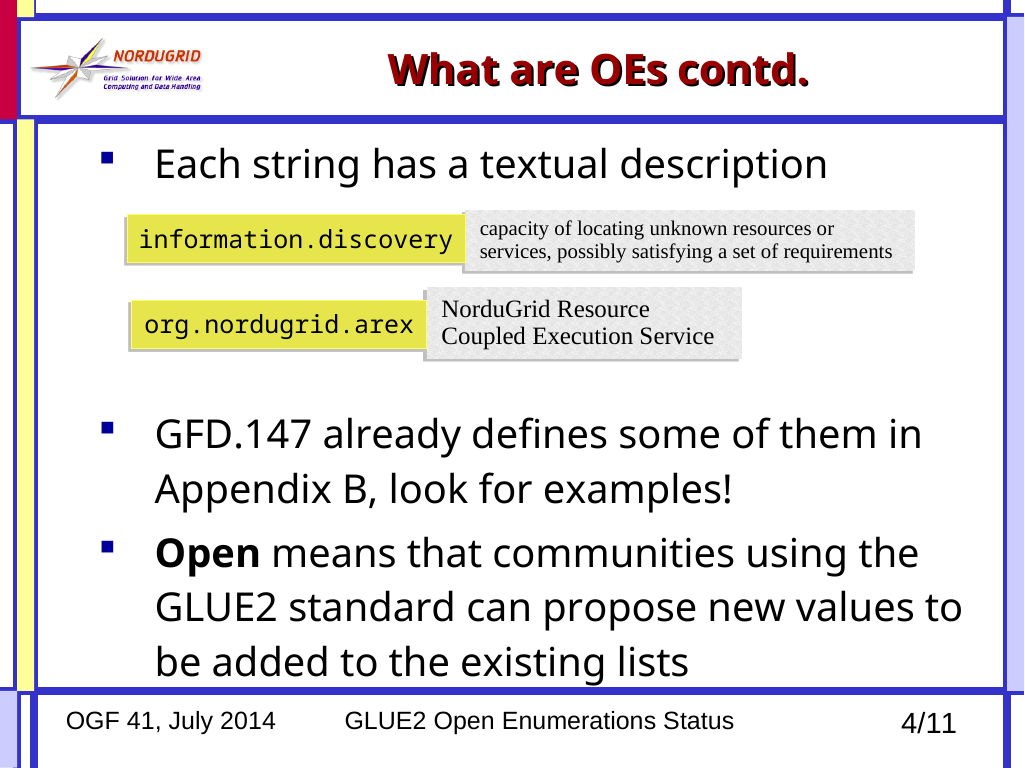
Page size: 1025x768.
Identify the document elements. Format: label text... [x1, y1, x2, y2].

title What are OEs contd. [221, 11, 975, 125]
text_box NorduGrid Resource Coupled Execution Service [426, 287, 742, 359]
text_box information.discovery [127, 214, 466, 263]
text_box capacity of locating unknown resources or services, possibly satisfying a set of requirements [465, 210, 916, 271]
list GFD.147 already defines some of them in Appendix B, look for examples! Open means that communities using the GLUE2 standard can propose new values to be added to the existing lists [60, 406, 974, 650]
picture [27, 34, 205, 101]
text_box org.nordugrid.arex [131, 300, 427, 349]
list Each string has a textual description [59, 136, 973, 196]
